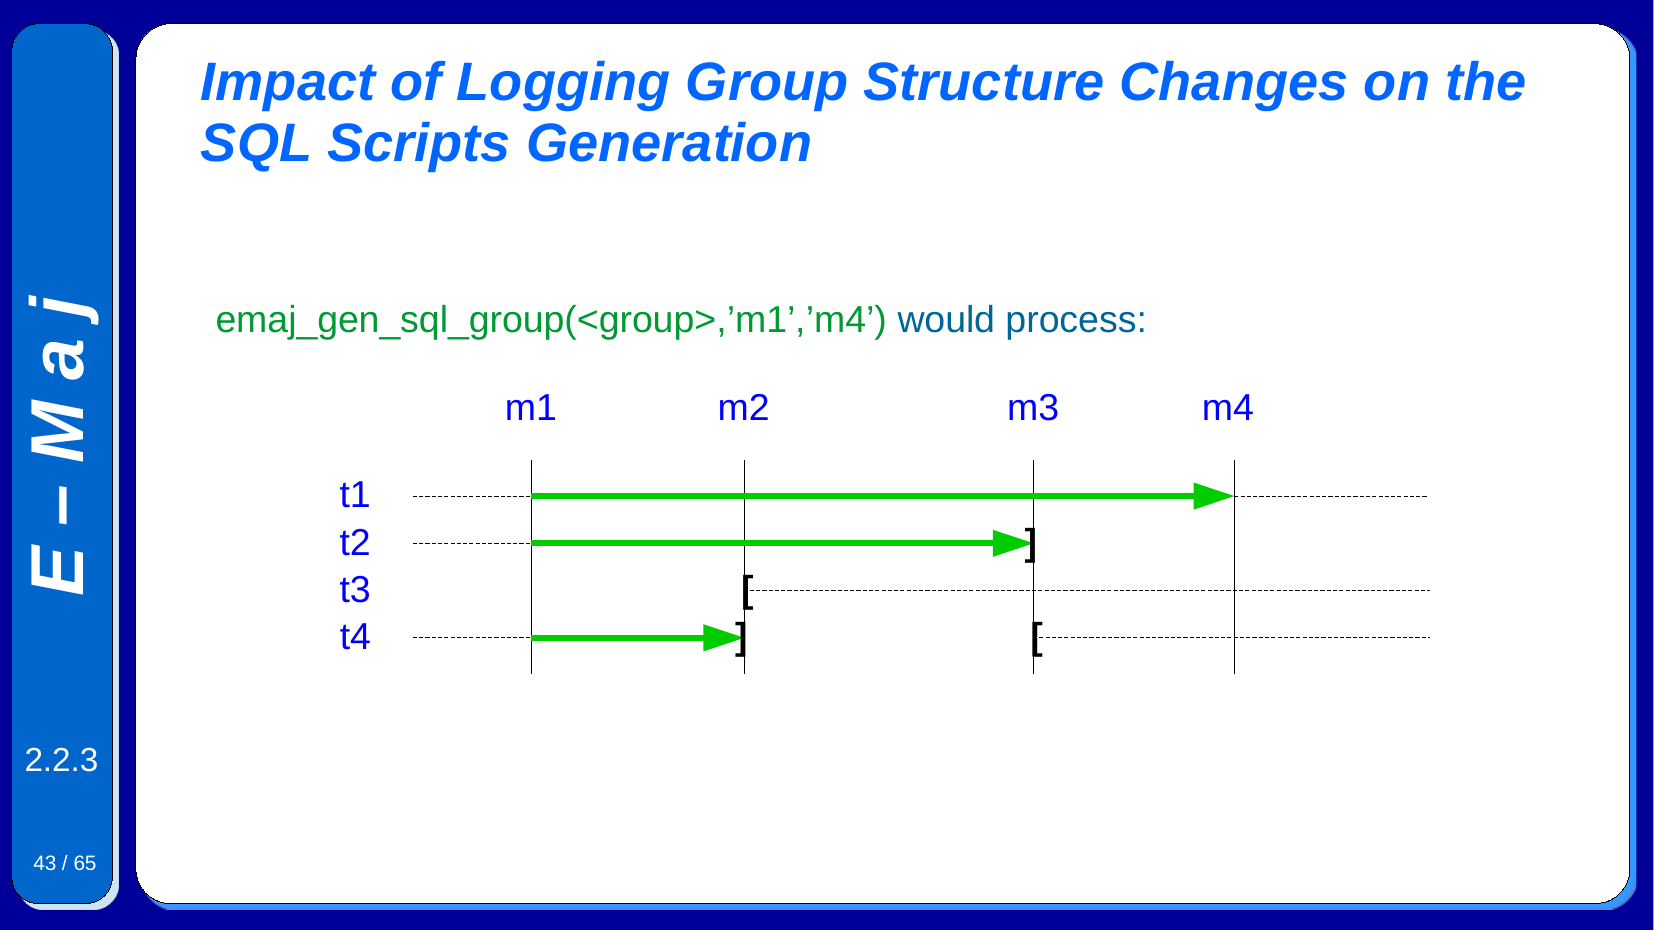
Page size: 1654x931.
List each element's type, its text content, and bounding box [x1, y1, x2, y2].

text_box m4 [1187, 379, 1269, 436]
text_box t1 [324, 466, 386, 513]
title Impact of Logging Group Structure Changes on the SQL Scripts Generation [200, 34, 1575, 191]
text_box m2 [702, 379, 785, 436]
text_box ] [720, 608, 763, 666]
text_box emaj_gen_sql_group(<group>,’m1’,’m4’) would process: [200, 291, 1164, 349]
text_box t4 [324, 608, 386, 666]
text_box t3 [324, 561, 386, 608]
text_box [ [1015, 608, 1058, 666]
text_box m3 [992, 379, 1074, 436]
text_box [ [726, 561, 769, 618]
text_box ] [1009, 513, 1053, 571]
text_box m1 [490, 379, 572, 436]
text_box t2 [324, 513, 386, 561]
